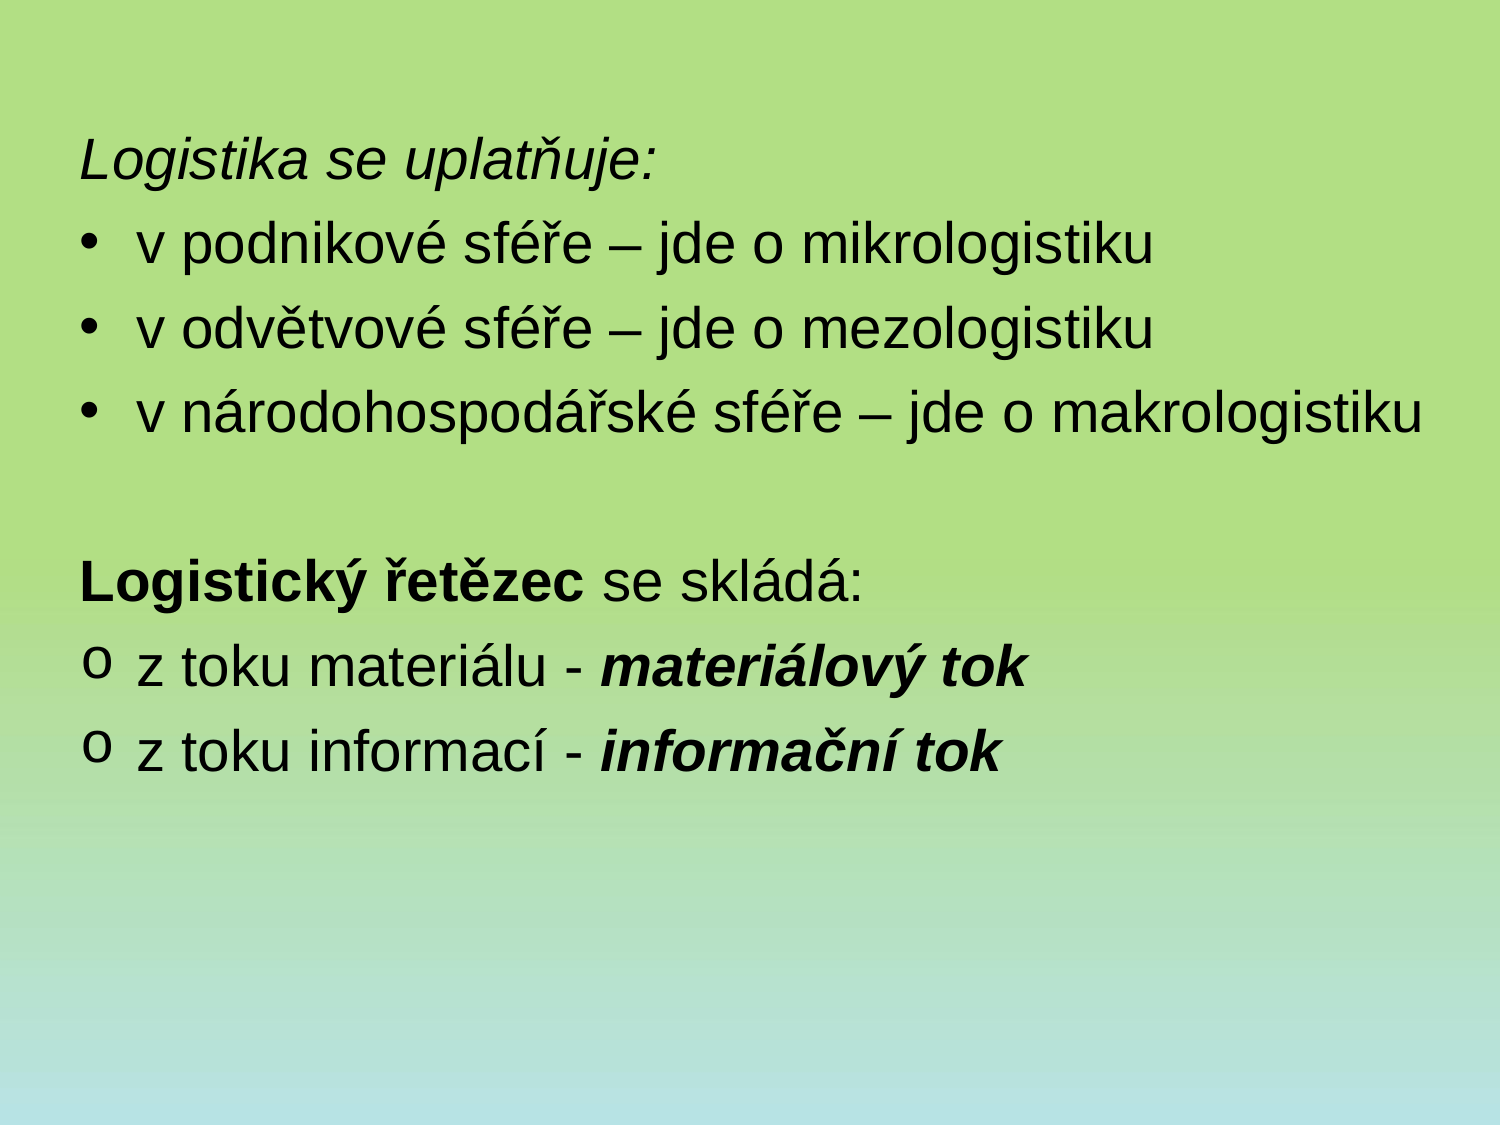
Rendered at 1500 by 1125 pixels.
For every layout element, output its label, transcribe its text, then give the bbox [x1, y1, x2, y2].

list Logistika se uplatňuje: v podnikové sféře – jde o mikrologistiku v odvětvové sféře – jde o mezologistiku v národohospodářské sféře – jde o makrologistiku Logistický řetězec se skládá: z toku materiálu - materiálový tok z toku informací - informační tok [64, 113, 1471, 1083]
picture [0, 0, 1500, 1125]
